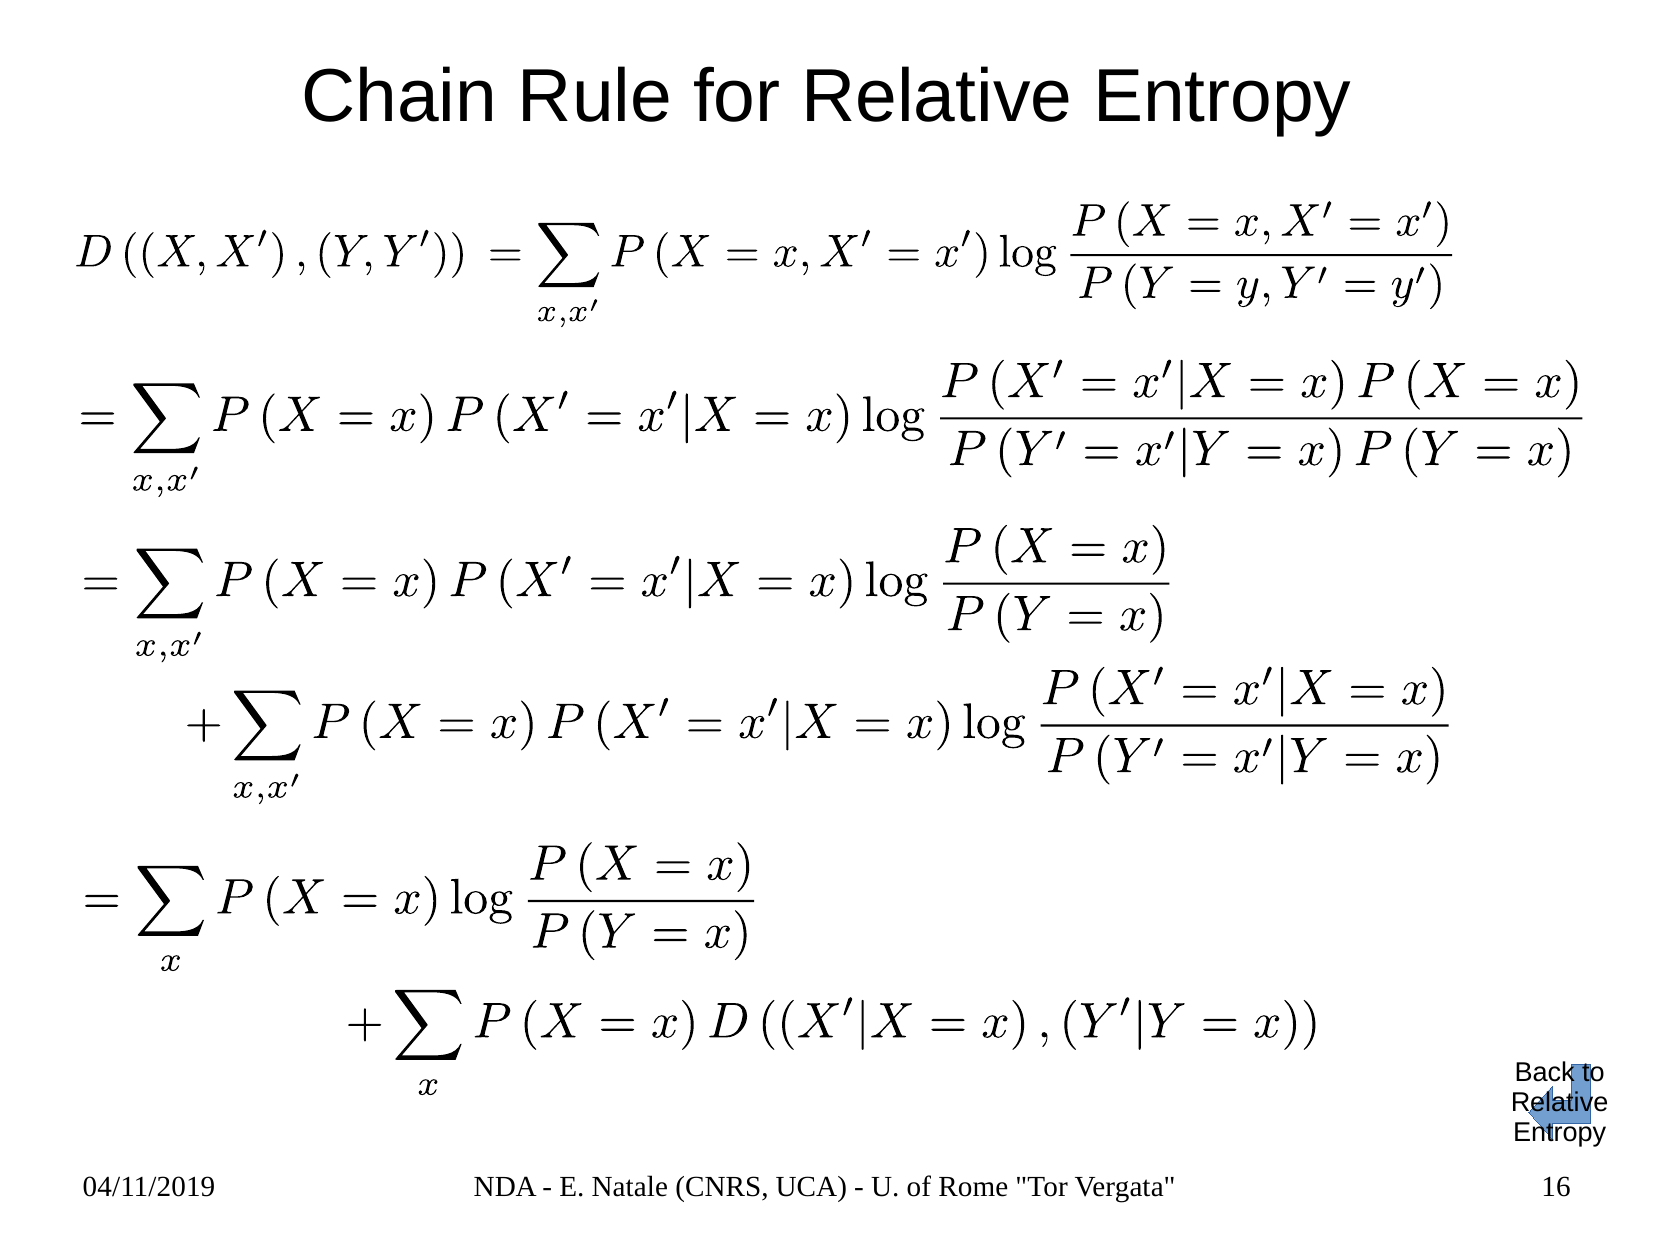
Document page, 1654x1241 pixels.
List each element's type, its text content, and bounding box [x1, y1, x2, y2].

title Chain Rule for Relative Entropy [82, 37, 1571, 154]
text_box [80, 359, 1583, 498]
text_box [75, 201, 1453, 328]
text_box [84, 842, 755, 972]
text_box [83, 524, 1170, 663]
text_box Back to Relative Entropy [1528, 1064, 1591, 1134]
text_box [347, 989, 1316, 1096]
text_box [186, 666, 1449, 805]
